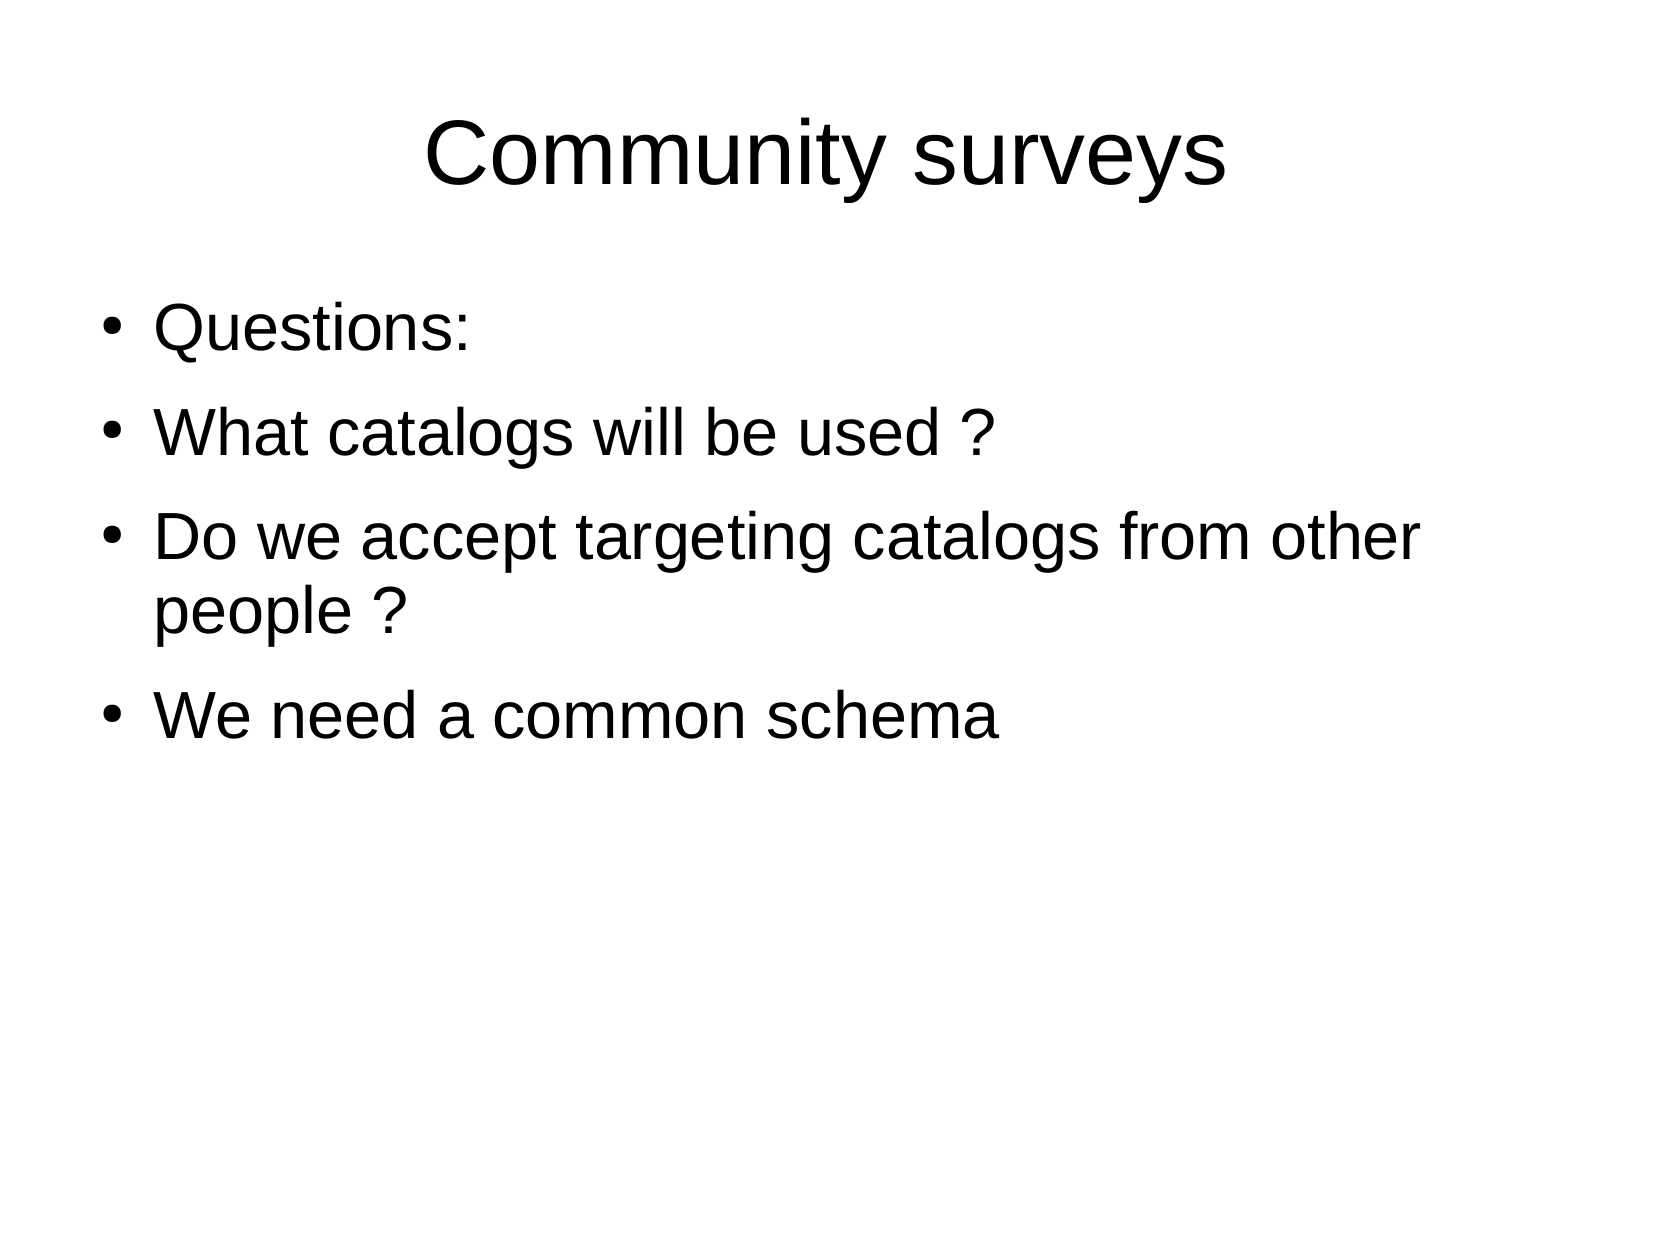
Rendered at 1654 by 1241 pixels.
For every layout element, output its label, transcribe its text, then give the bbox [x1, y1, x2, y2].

list Questions: What catalogs will be used ? Do we accept targeting catalogs from other people ? We need a common schema [82, 290, 1571, 1010]
title Community surveys [82, 49, 1571, 257]
